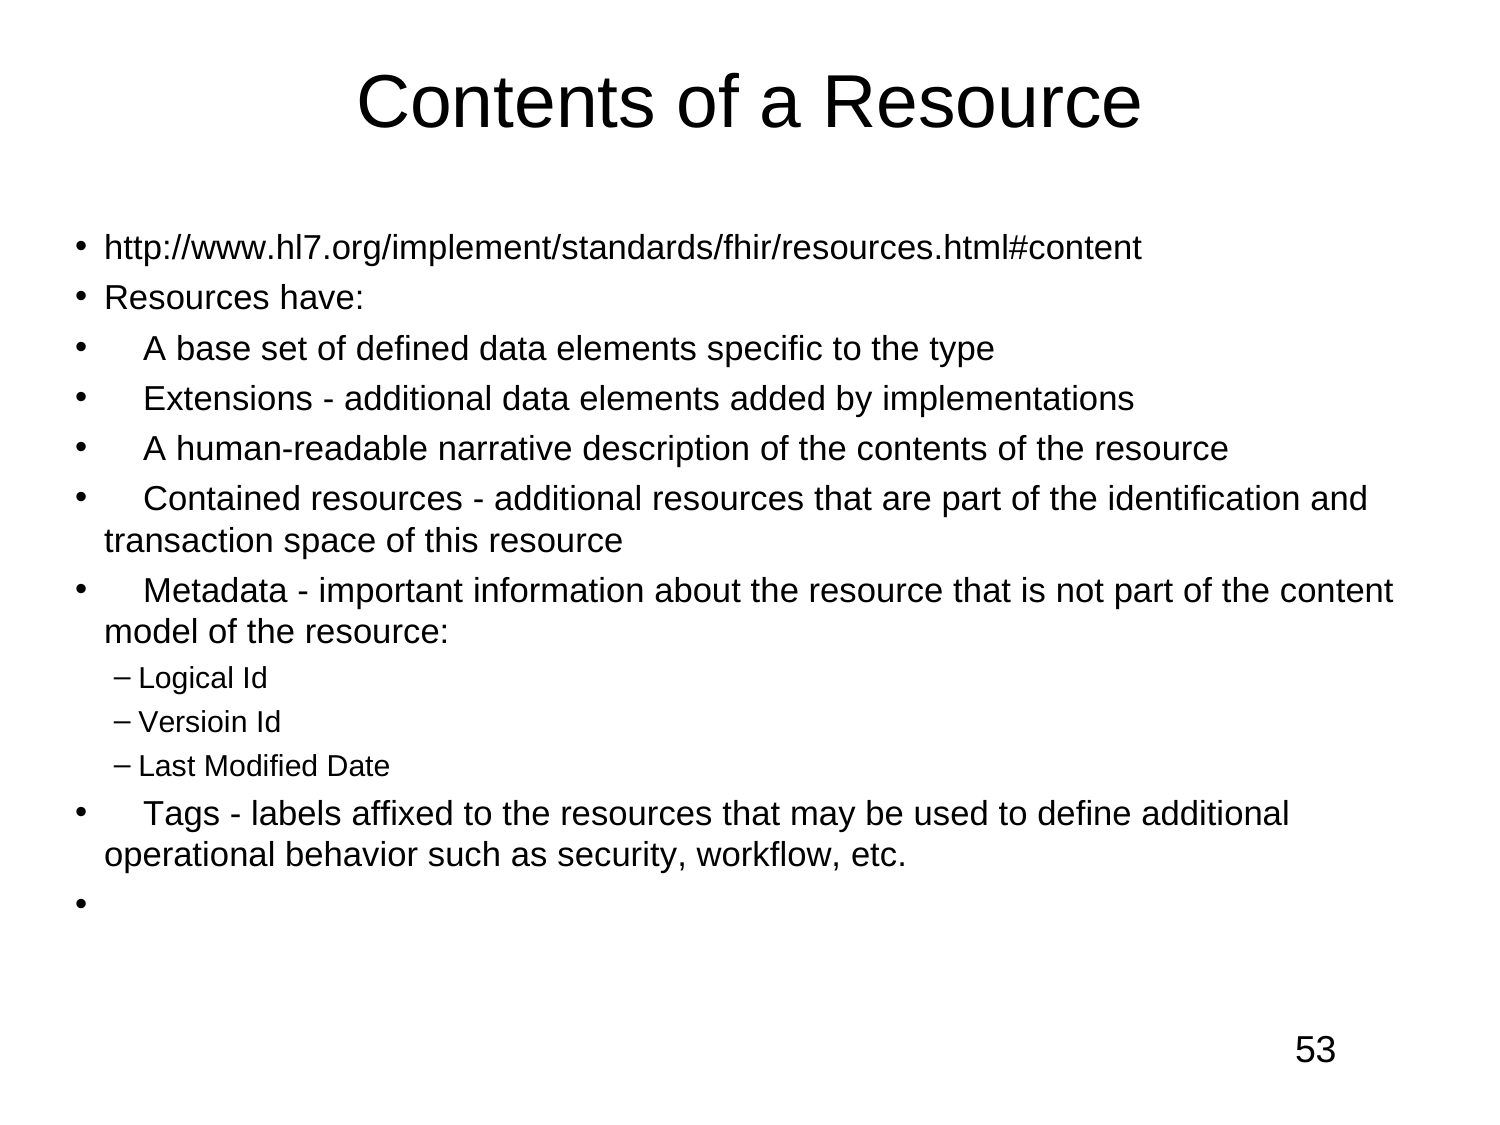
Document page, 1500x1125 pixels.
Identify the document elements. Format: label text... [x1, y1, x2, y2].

list http://www.hl7.org/implement/standards/fhir/resources.html#content Resources have: A base set of defined data elements specific to the type Extensions - additional data elements added by implementations A human-readable narrative description of the contents of the resource Contained resources - additional resources that are part of the identification and transaction space of this resource Metadata - important information about the resource that is not part of the content model of the resource: Logical Id Versioin Id Last Modified Date Tags - labels affixed to the resources that may be used to define additional operational behavior such as security, workflow, etc. [75, 224, 1426, 878]
title Contents of a Resource [75, 3, 1425, 192]
